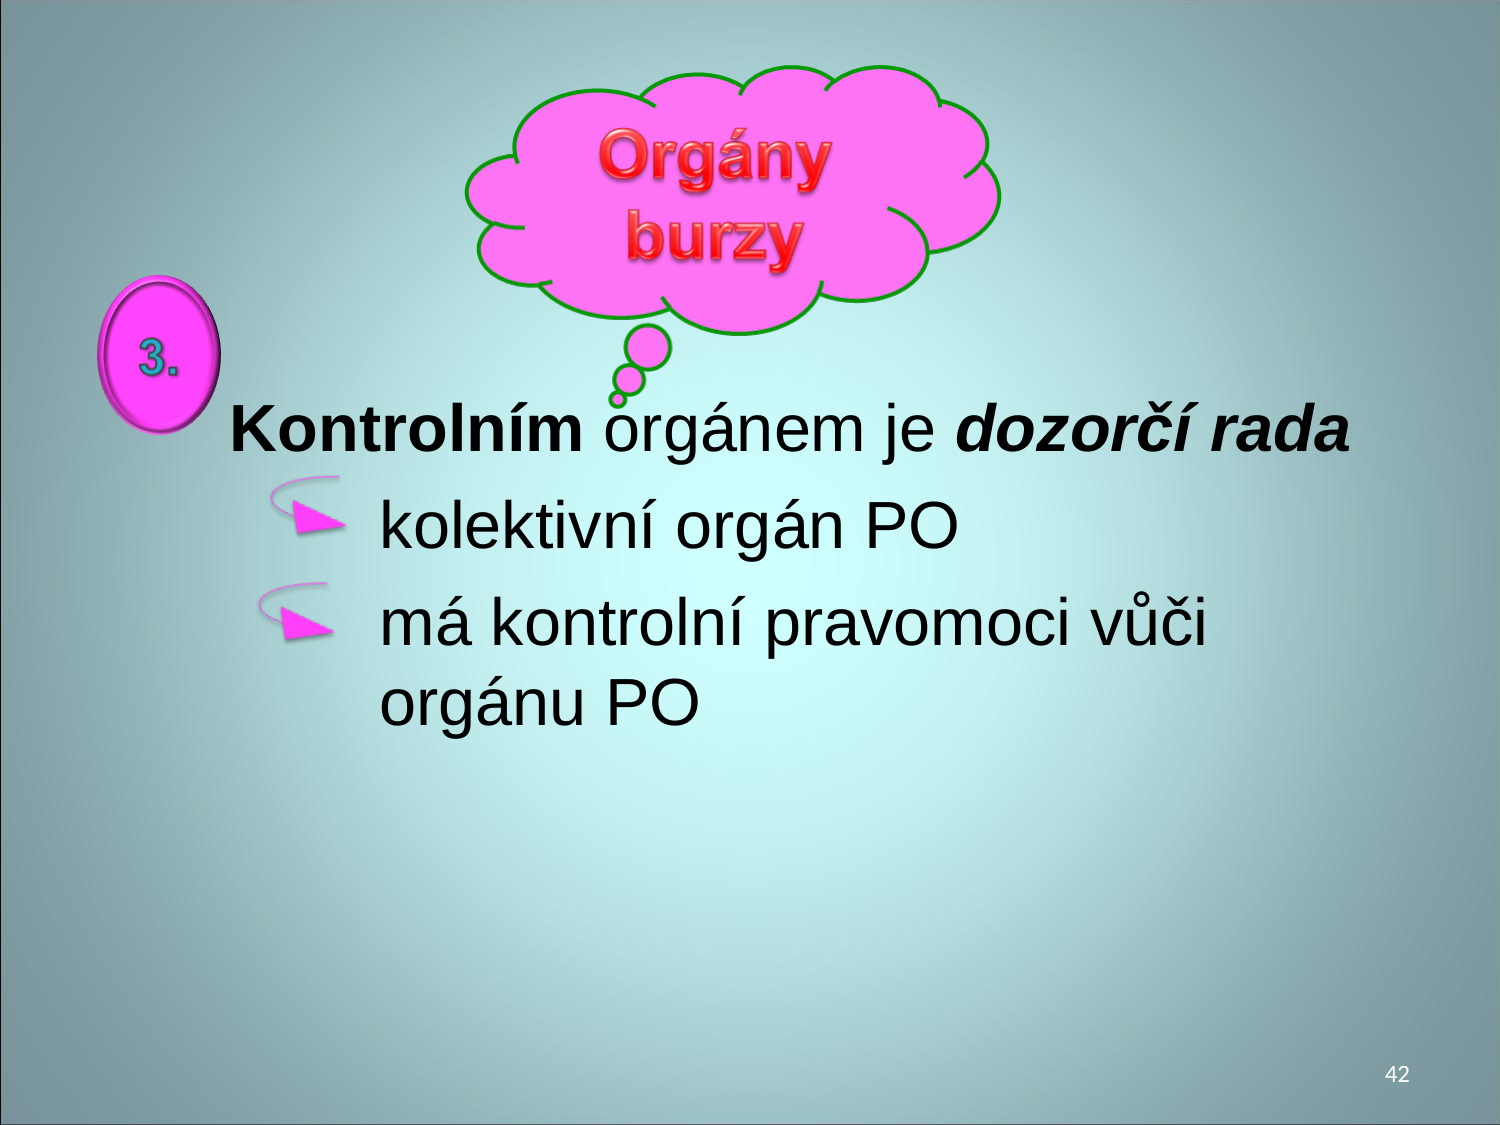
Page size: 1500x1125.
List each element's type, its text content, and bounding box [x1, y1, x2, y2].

picture [0, 0, 1500, 1125]
text_box <číslo> [1074, 1042, 1426, 1103]
list Kontrolním orgánem je dozorčí rada kolektivní orgán PO má kontrolní pravomoci vůči orgánu PO [64, 184, 1415, 928]
